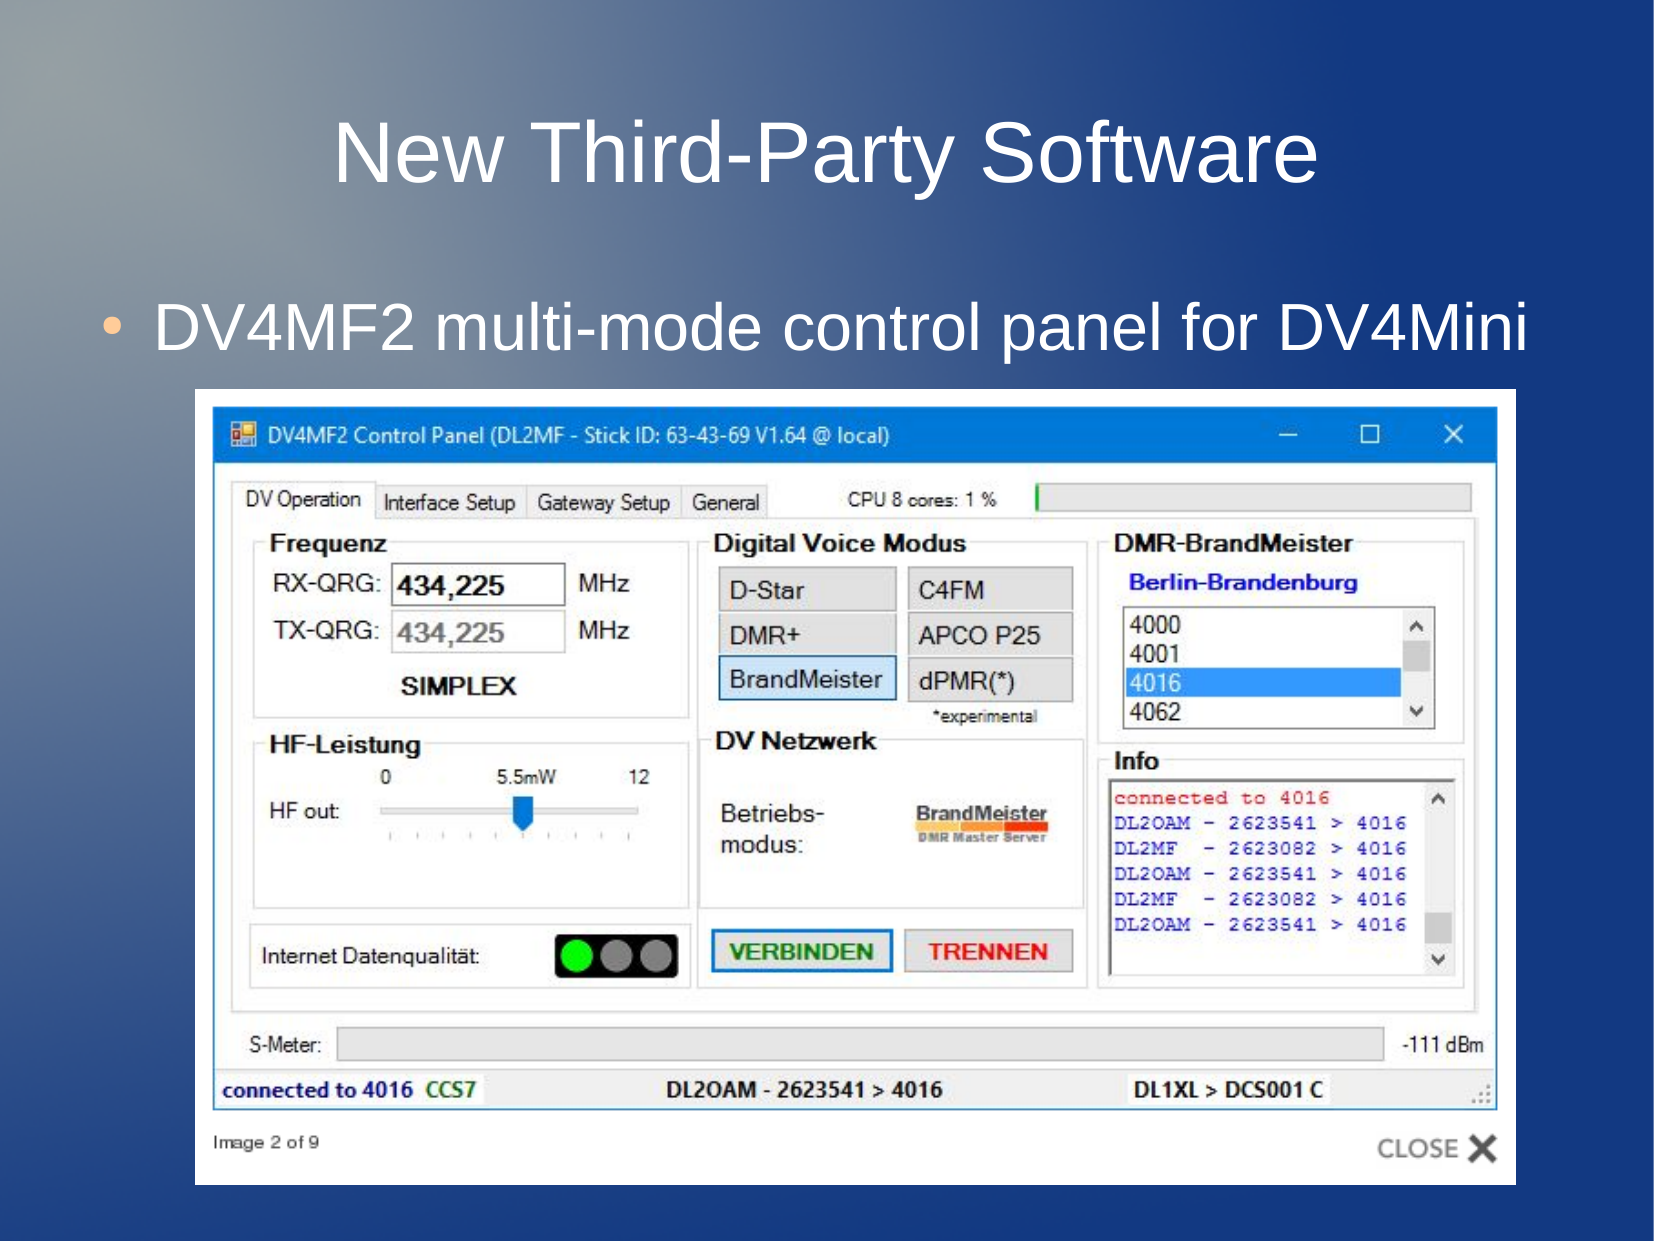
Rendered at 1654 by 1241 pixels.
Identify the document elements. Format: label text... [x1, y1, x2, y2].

title New Third-Party Software [82, 56, 1571, 250]
list DV4MF2 multi-mode control panel for DV4Mini [82, 290, 1571, 995]
picture [0, 0, 1654, 1241]
